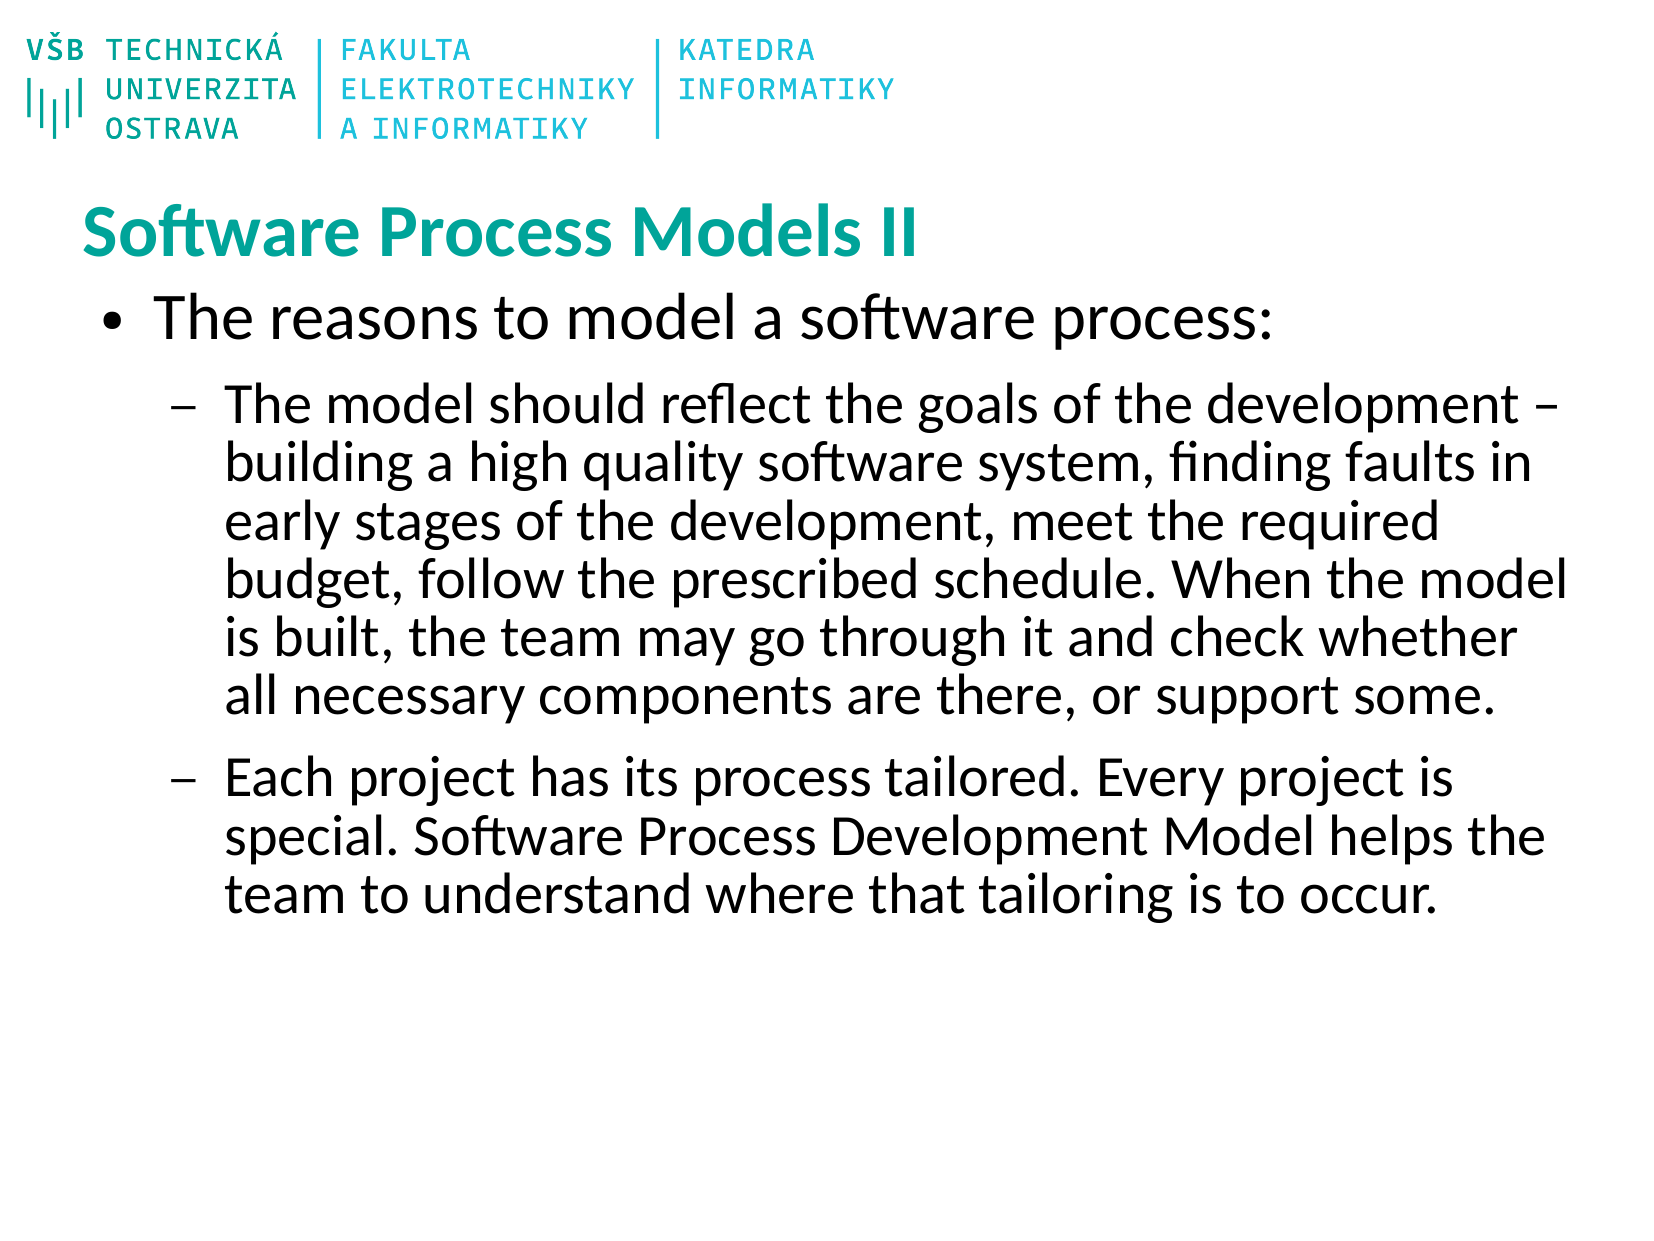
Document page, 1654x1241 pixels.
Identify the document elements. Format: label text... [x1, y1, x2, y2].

picture [26, 31, 894, 139]
title Software Process Models II [82, 87, 1571, 276]
list The reasons to model a software process: The model should reflect the goals of the development – building a high quality software system, finding faults in early stages of the development, meet the required budget, follow the prescribed schedule. When the model is built, the team may go through it and check whether all necessary components are there, or support some. Each project has its process tailored. Every project is special. Software Process Development Model helps the team to understand where that tailoring is to occur. [82, 289, 1571, 1172]
